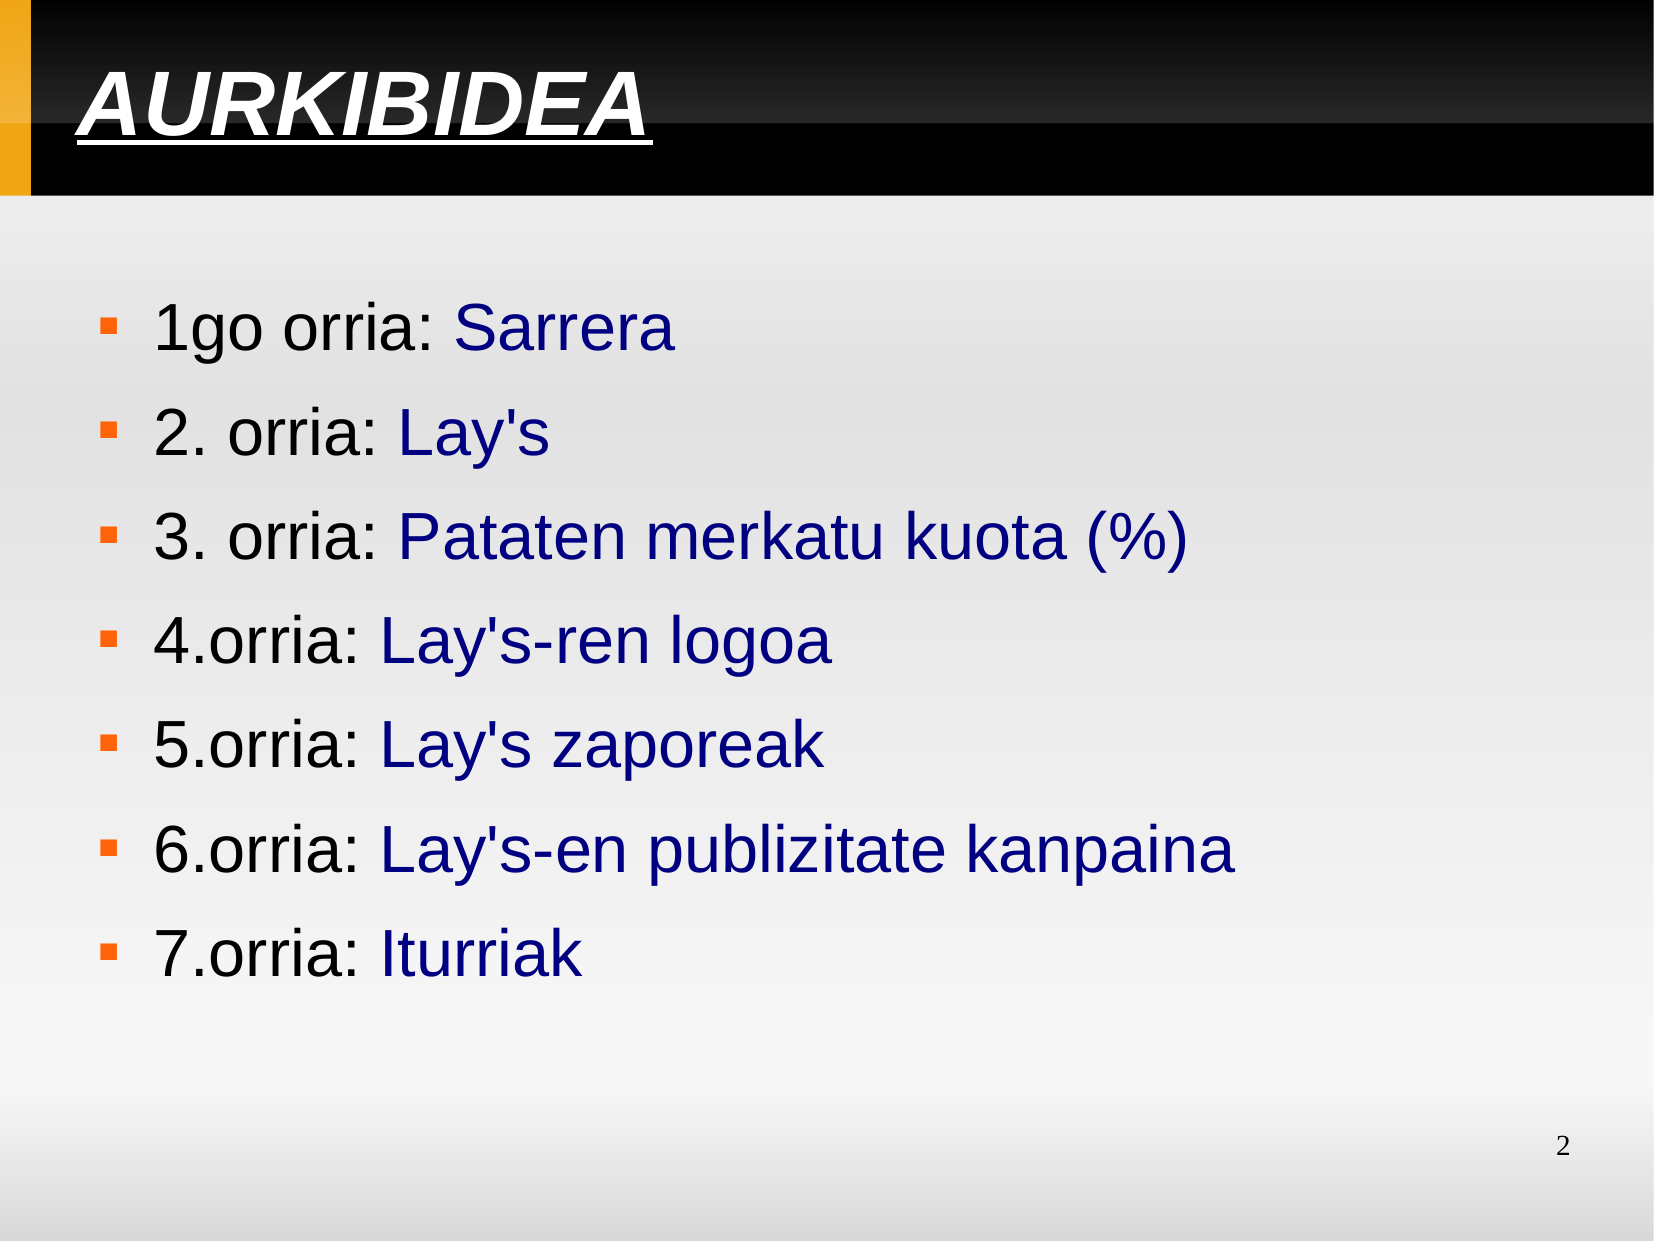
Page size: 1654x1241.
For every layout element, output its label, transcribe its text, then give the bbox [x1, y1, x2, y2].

title AURKIBIDEA [76, 0, 1565, 208]
picture [0, 0, 1654, 1241]
list 1go orria: Sarrera 2. orria: Lay's 3. orria: Pataten merkatu kuota (%) 4.orria: Lay's-ren logoa 5.orria: Lay's zaporeak 6.orria: Lay's-en publizitate kanpaina 7.orria: Iturriak [82, 290, 1571, 1241]
